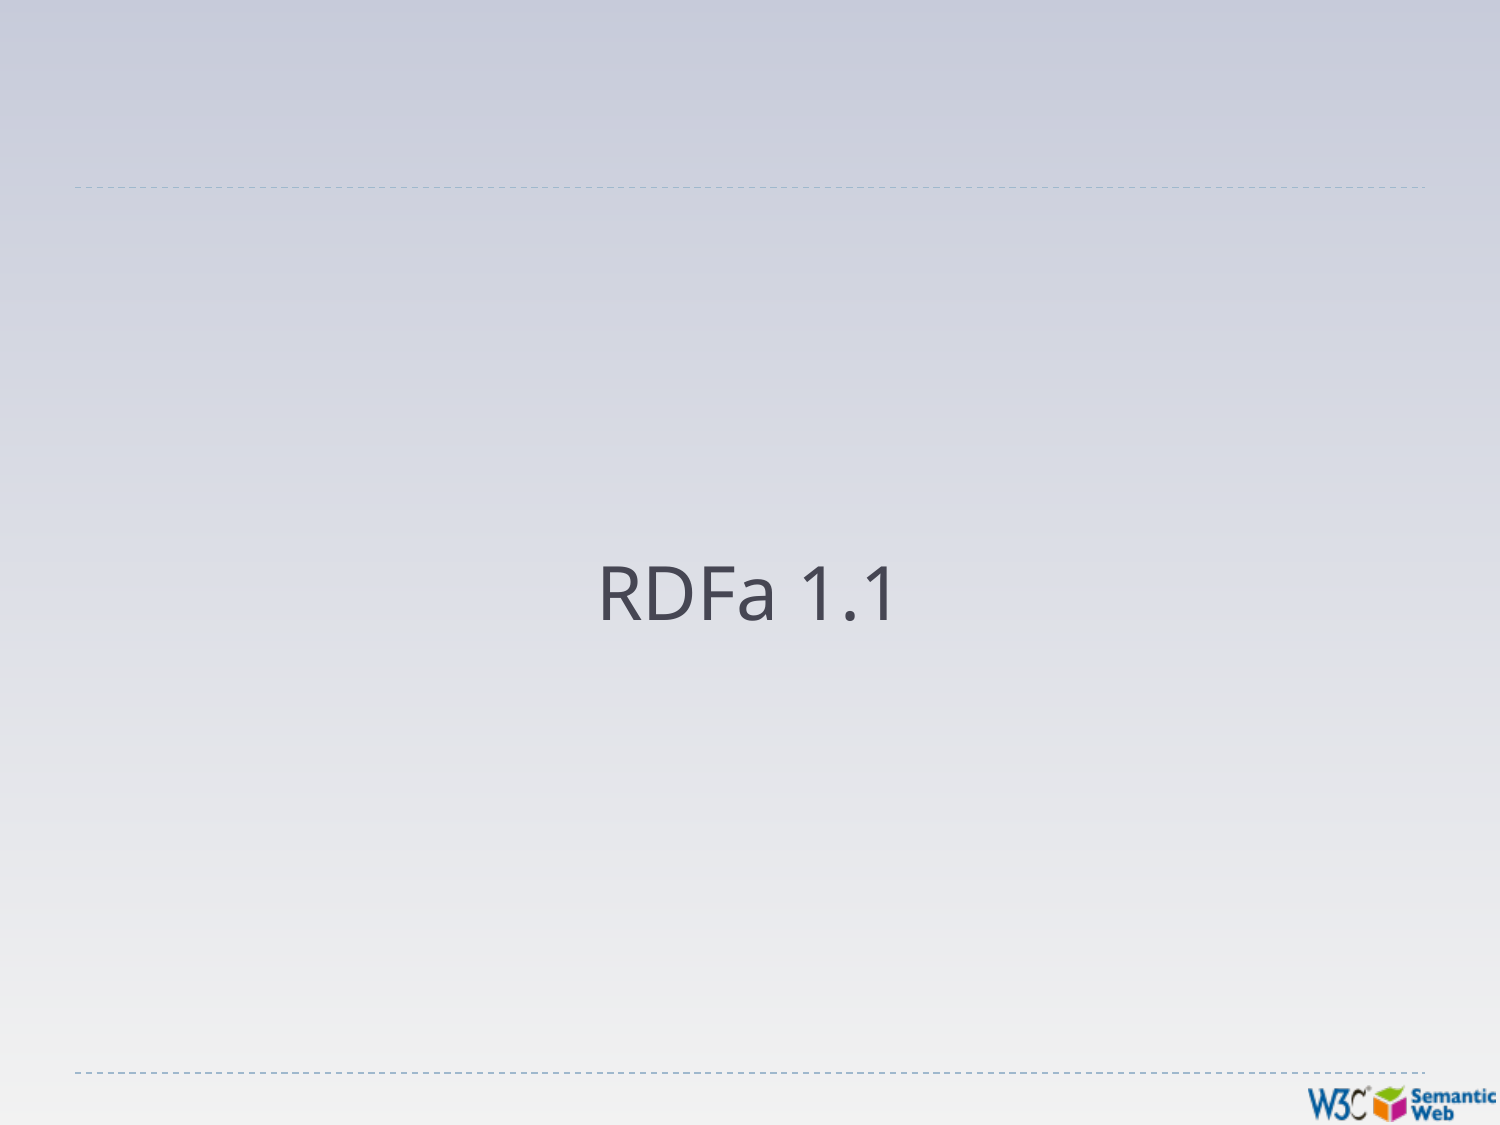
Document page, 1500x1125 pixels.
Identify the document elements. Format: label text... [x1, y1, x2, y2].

title RDFa 1.1 [75, 492, 1426, 643]
picture [1308, 1084, 1496, 1122]
